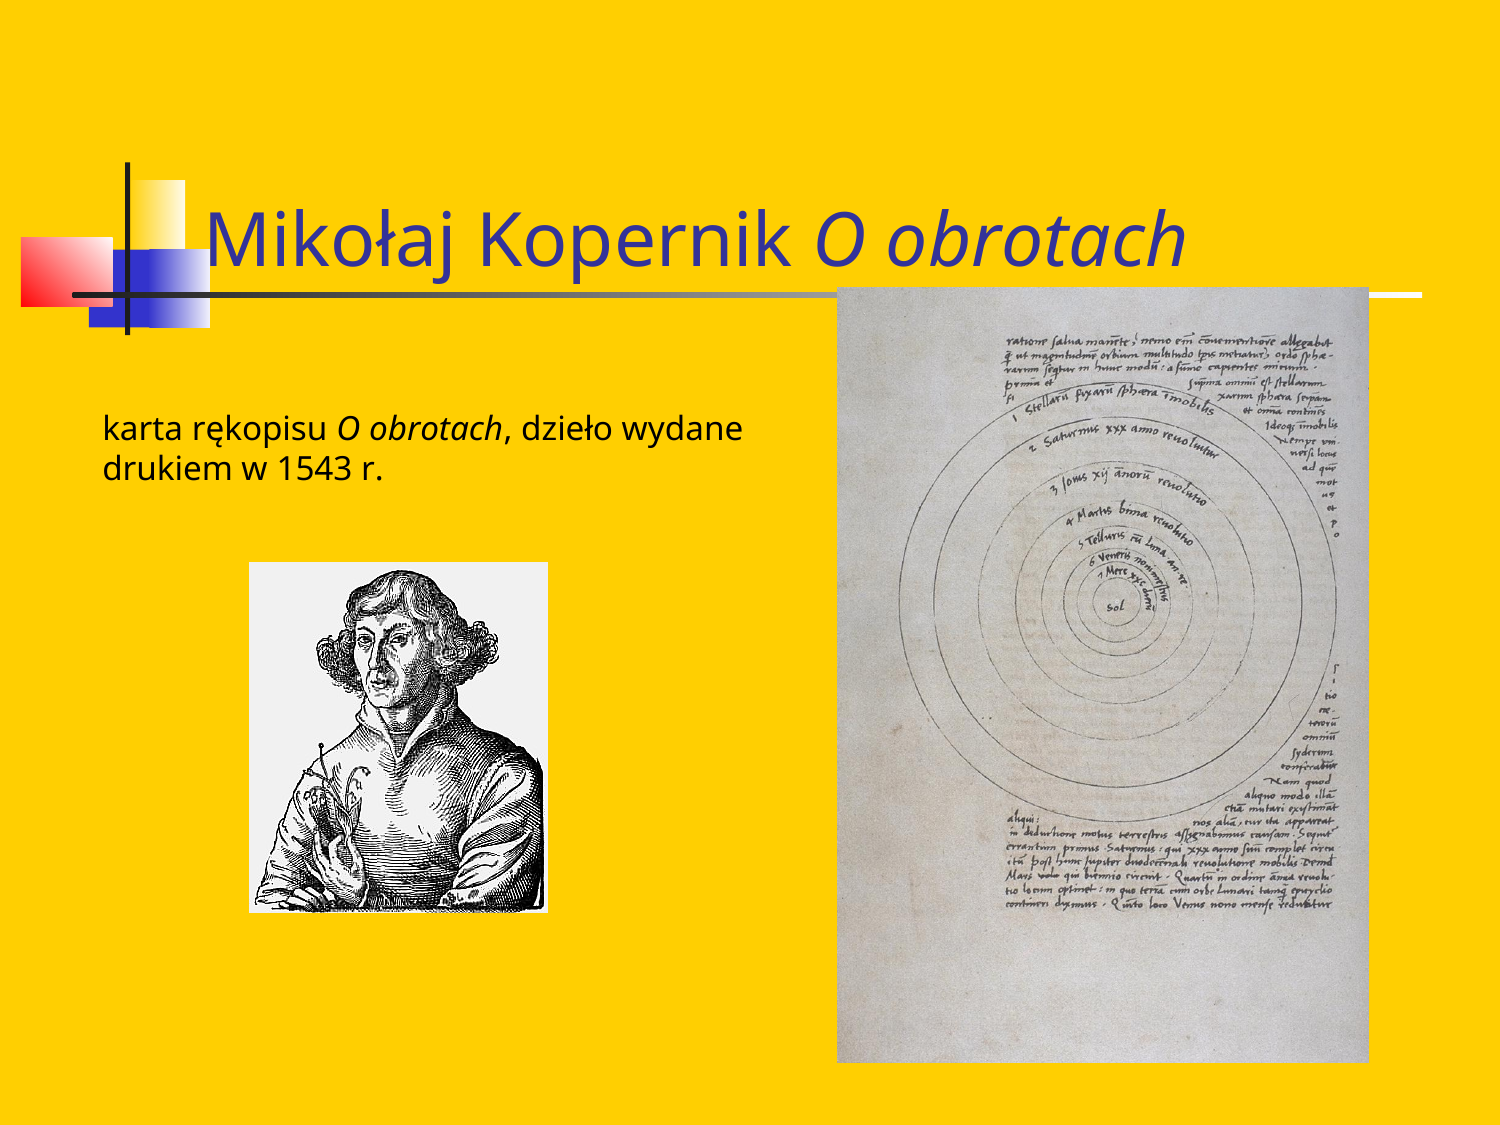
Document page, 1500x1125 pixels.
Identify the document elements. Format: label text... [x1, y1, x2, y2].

text_box karta rękopisu O obrotach, dzieło wydane drukiem w 1543 r. [87, 399, 800, 496]
picture [249, 562, 548, 913]
picture [837, 287, 1369, 1063]
title Mikołaj Kopernik O obrotach [188, 101, 1468, 289]
